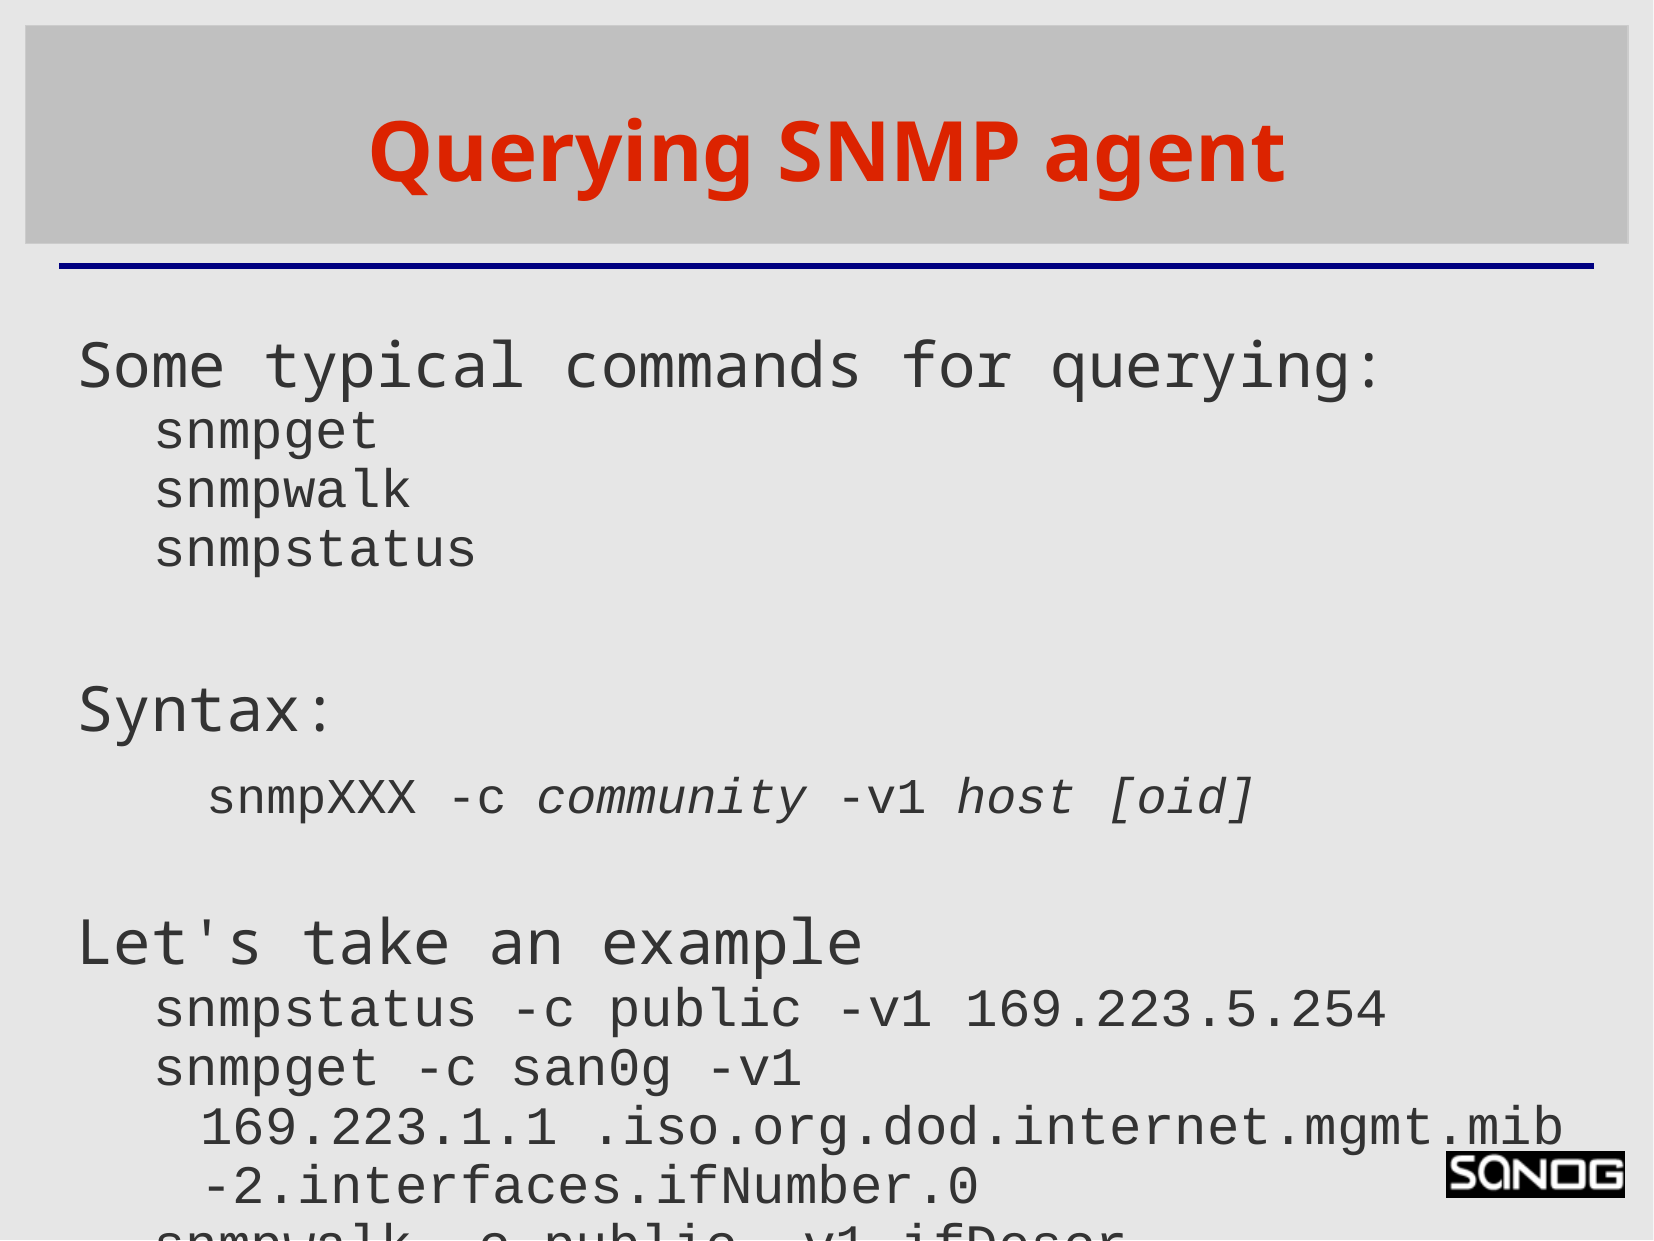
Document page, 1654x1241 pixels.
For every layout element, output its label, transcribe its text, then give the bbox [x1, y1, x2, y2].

title Querying SNMP agent [121, 53, 1534, 246]
list Some typical commands for querying: snmpget snmpwalk snmpstatus Syntax: snmpXXX -c community -v1 host [oid] Let's take an example snmpstatus -c public -v1 169.223.5.254 snmpget -c san0g -v1 169.223.1.1 .iso.org.dod.internet.mgmt.mib-2.interfaces.ifNumber.0 snmpwalk -c public -v1 ifDescr [59, 322, 1594, 1162]
picture [1446, 1151, 1625, 1198]
